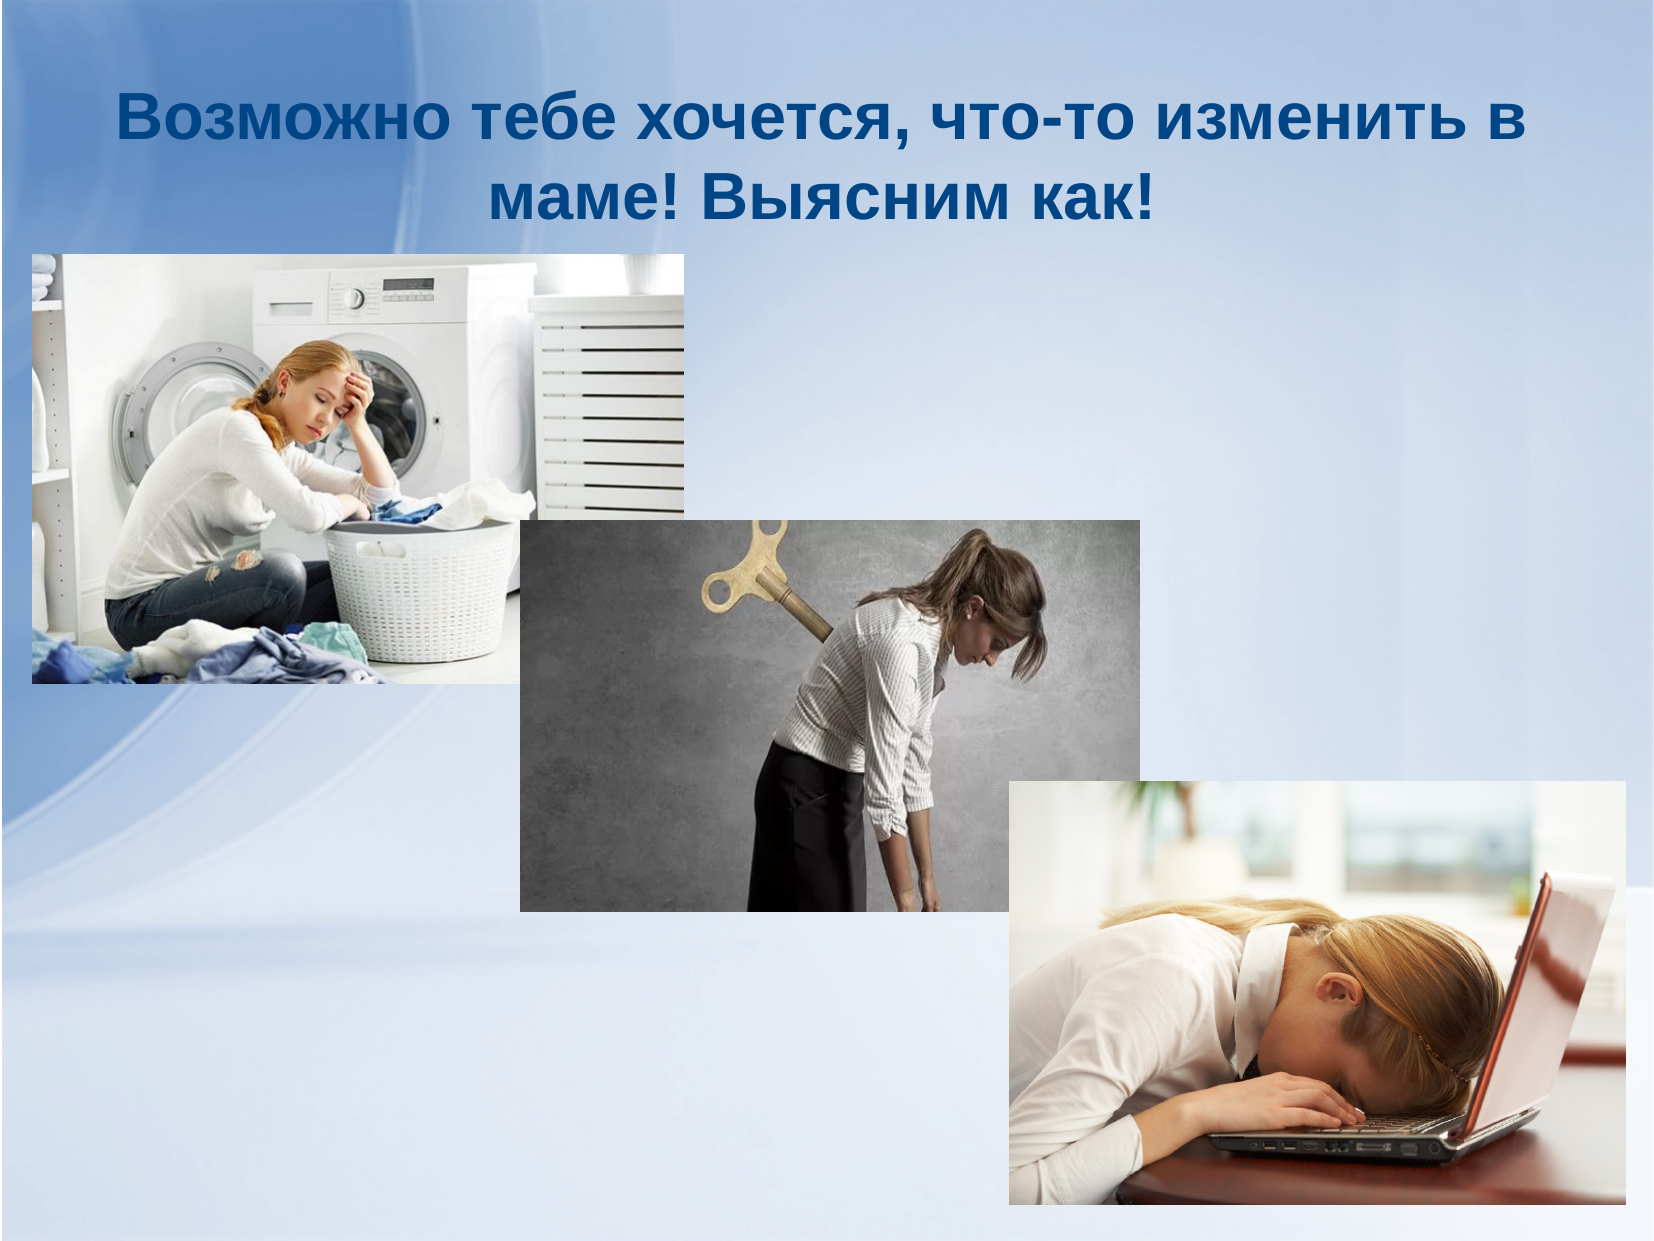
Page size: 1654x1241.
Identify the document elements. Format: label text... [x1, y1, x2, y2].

title Возможно тебе хочется, что-то изменить в маме! Выясним как! [82, 14, 1563, 292]
picture [2, 0, 1654, 1241]
